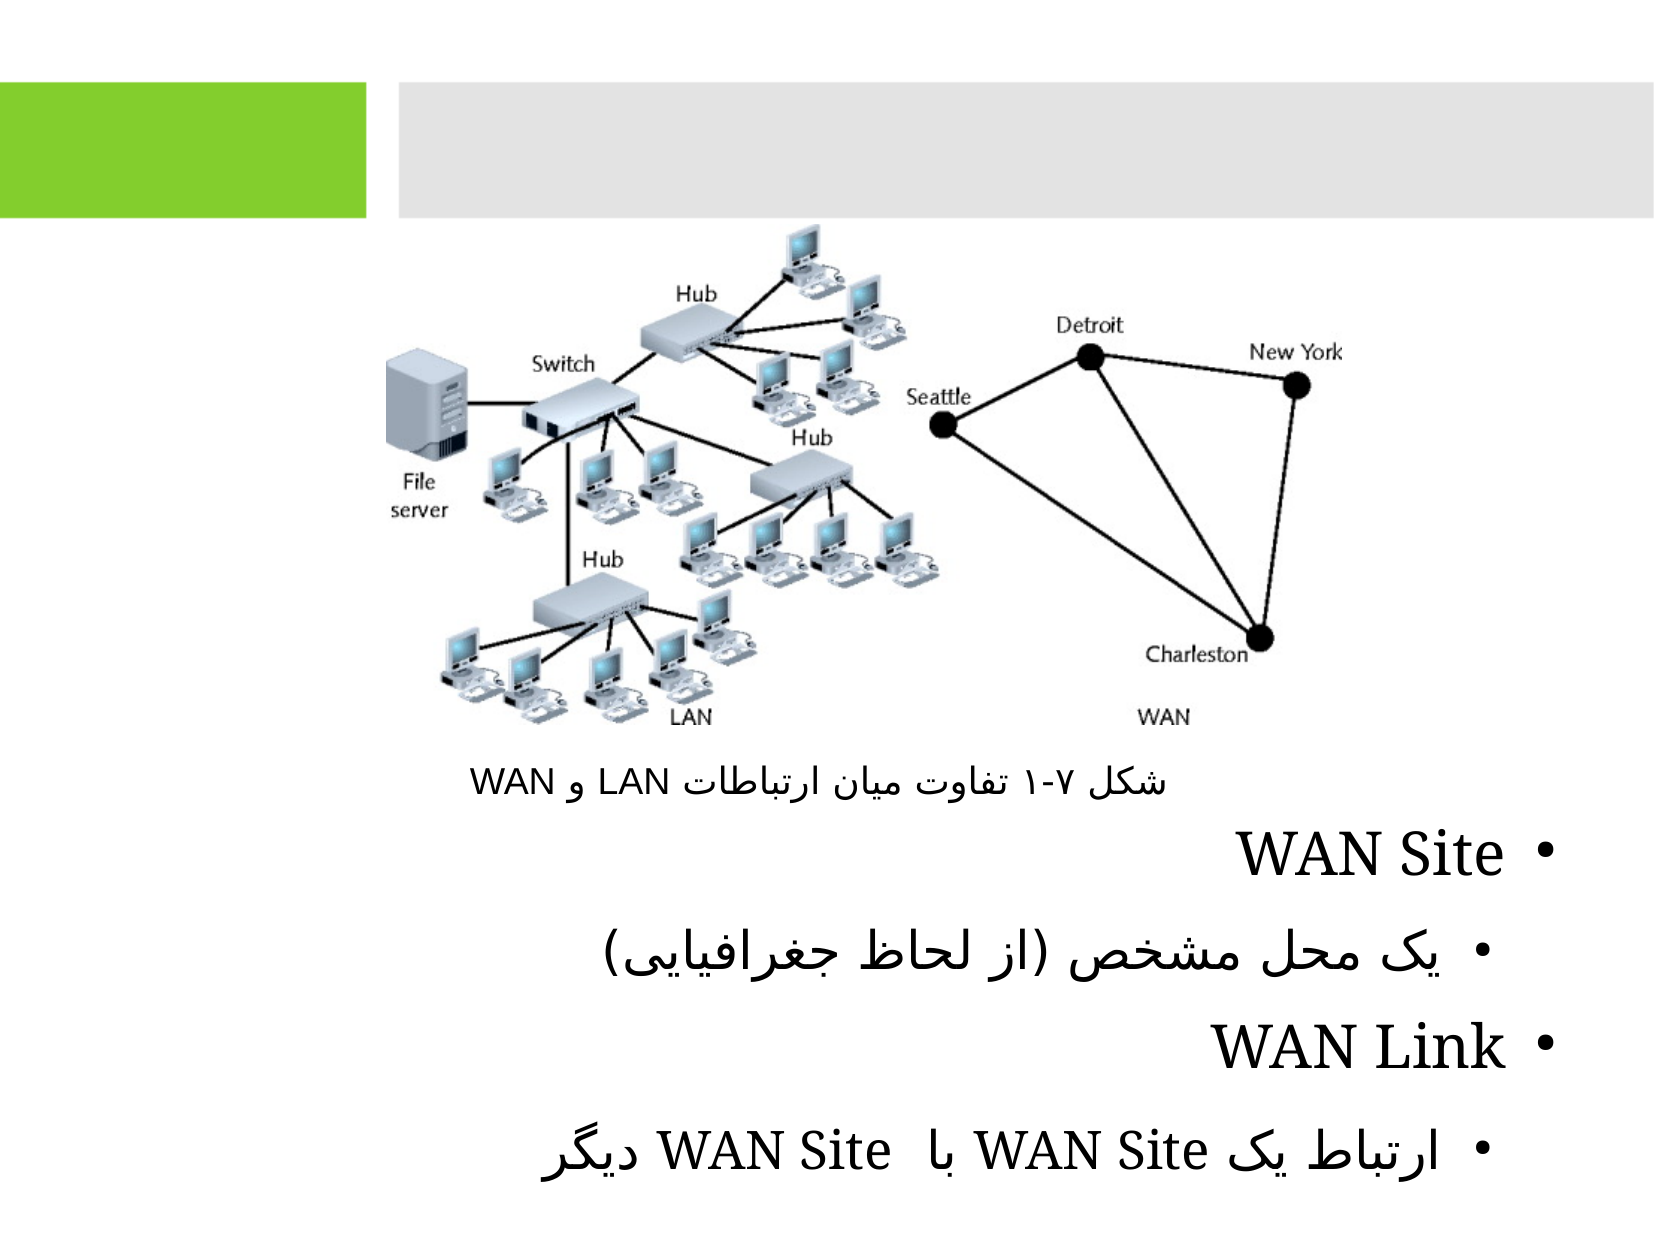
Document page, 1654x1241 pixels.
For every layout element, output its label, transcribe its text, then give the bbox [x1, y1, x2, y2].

text_box شکل ۷-۱ تفاوت میان ارتباطات LAN و WAN [361, 749, 1312, 811]
list WAN Site یک محل مشخص (از لحاظ جغرافیایی) WAN Link ارتباط یک WAN Site با WAN Site دیگر [82, 810, 1571, 1186]
picture [0, 0, 1654, 1241]
